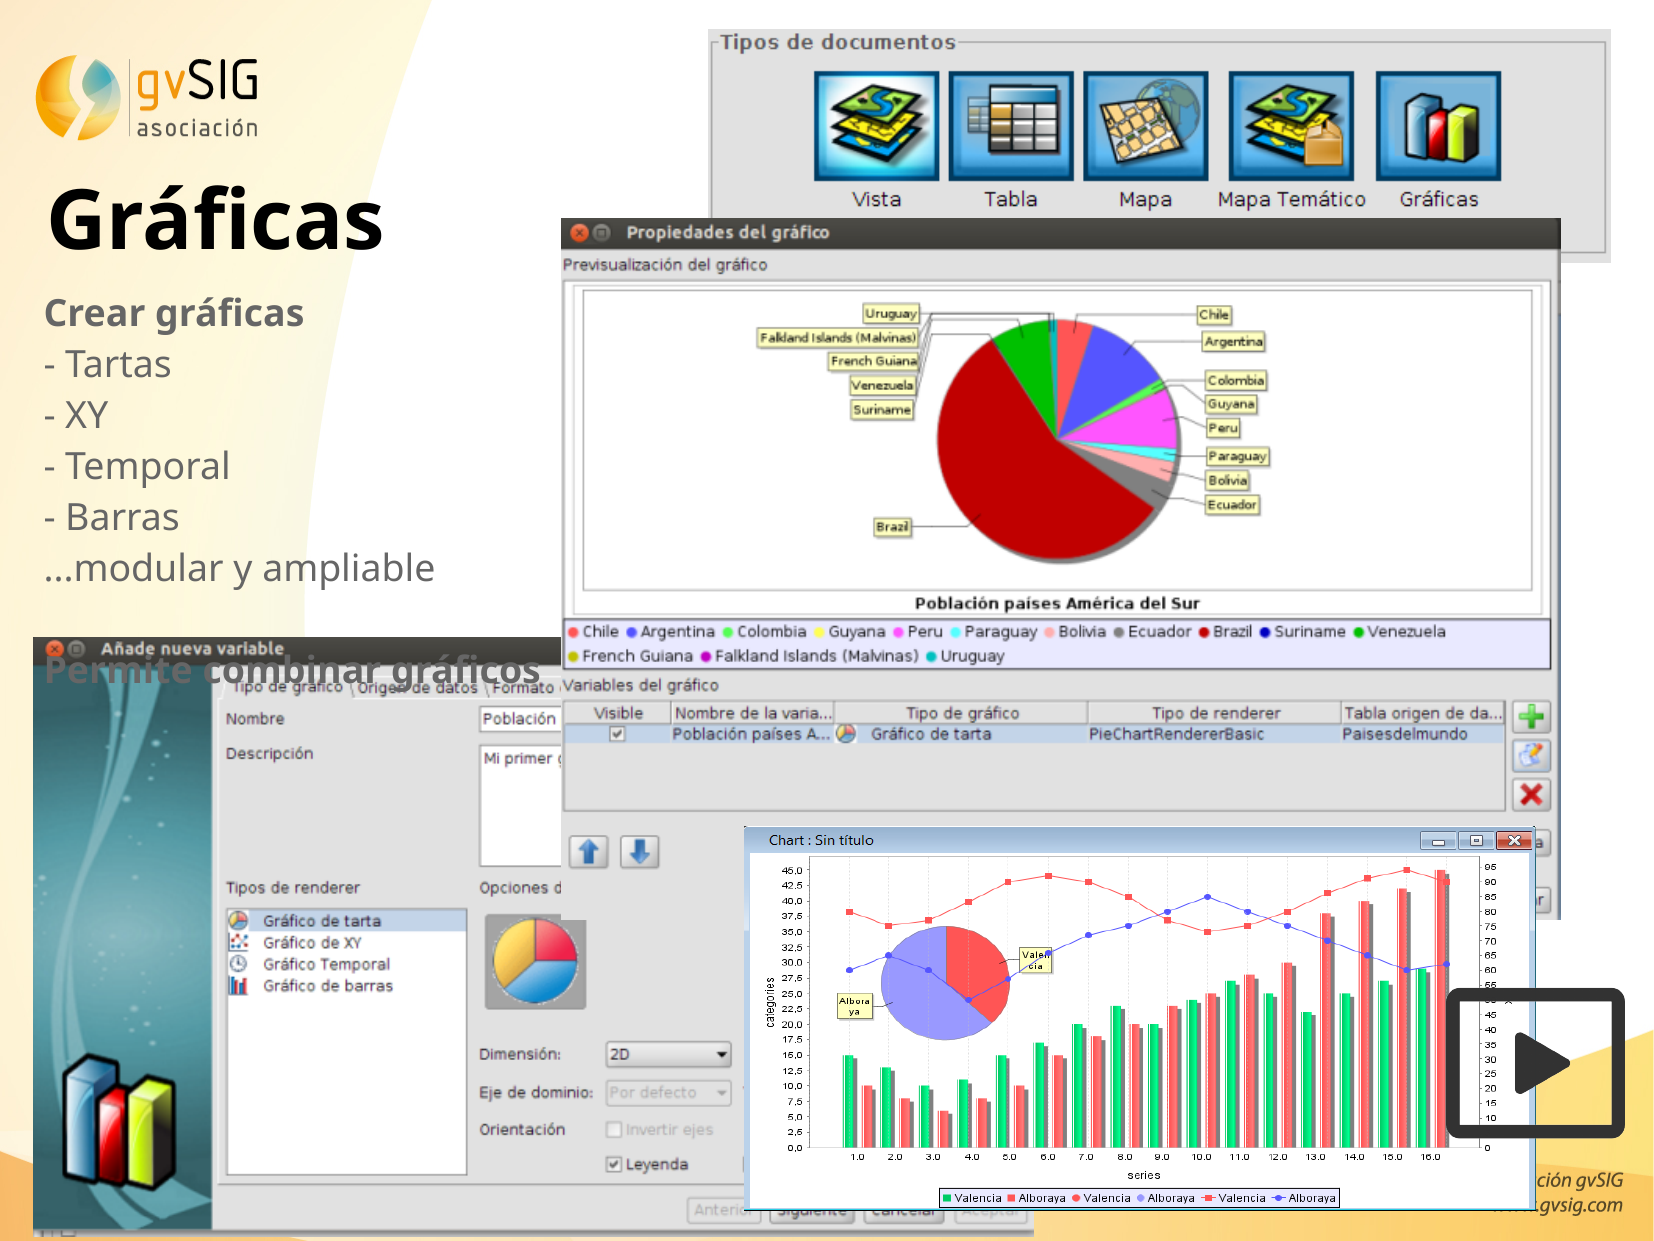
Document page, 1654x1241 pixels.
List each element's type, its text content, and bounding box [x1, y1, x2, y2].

picture [0, 0, 1654, 1241]
text_box Crear gráficas - Tartas - XY - Temporal - Barras ...modular y ampliable Permite combinar gráficos [28, 279, 1099, 869]
title Gráficas [46, 170, 708, 265]
